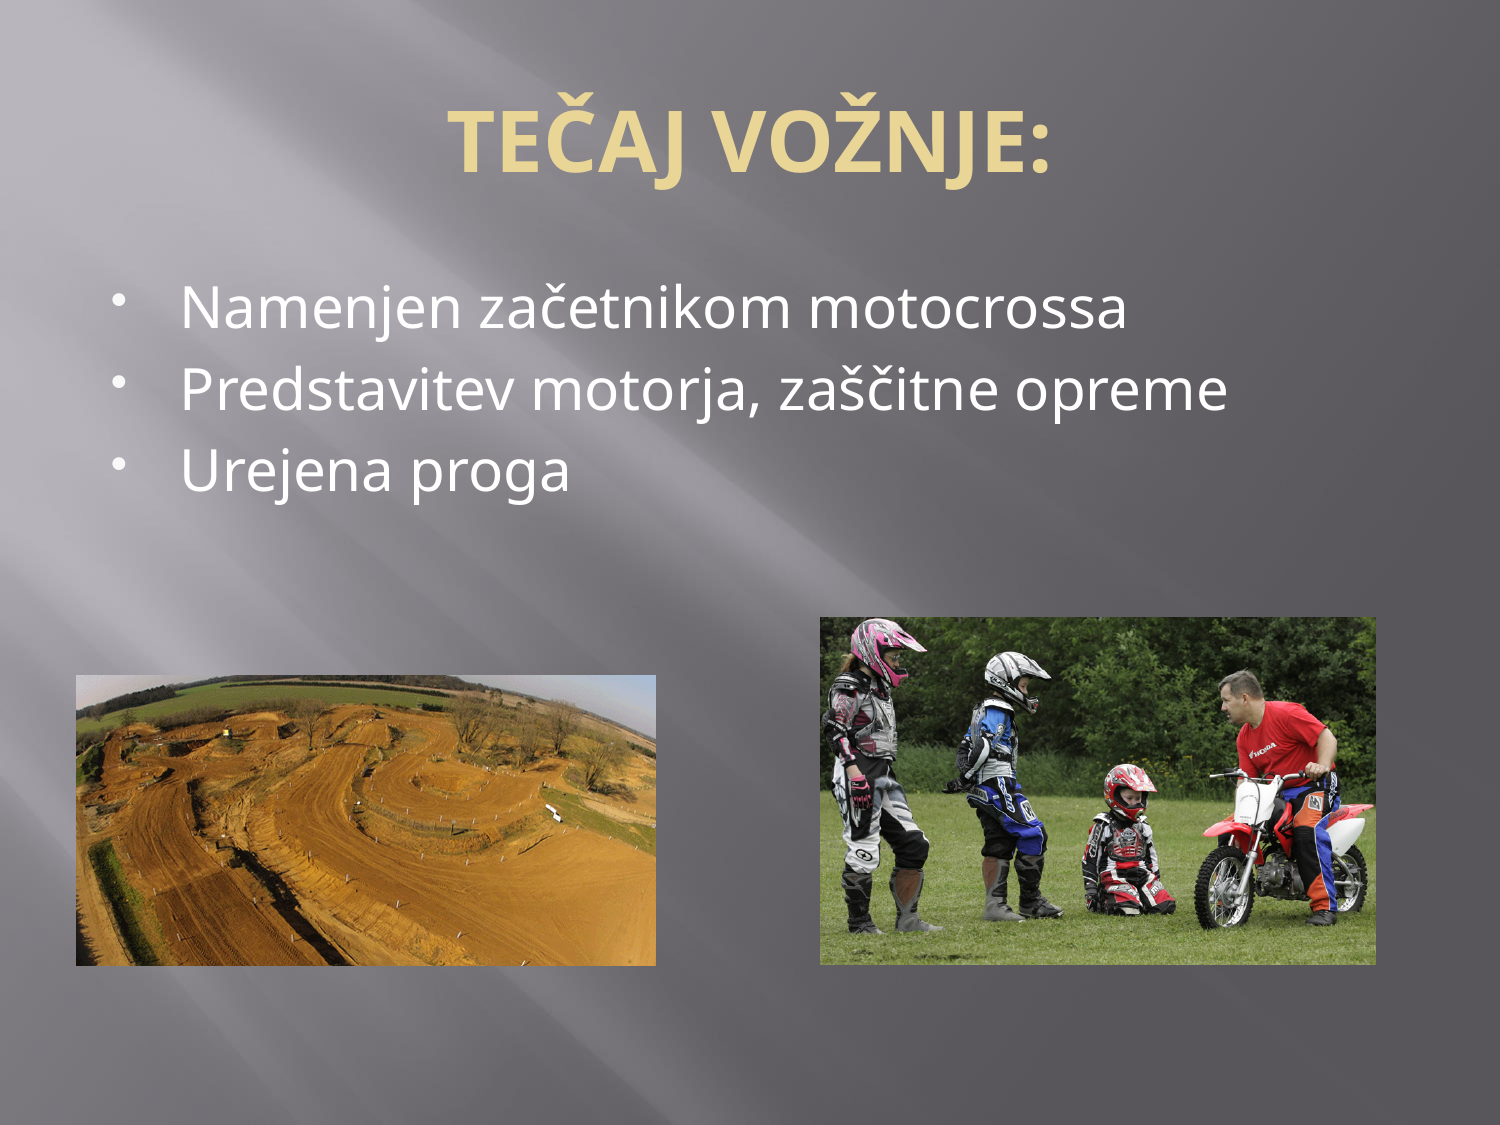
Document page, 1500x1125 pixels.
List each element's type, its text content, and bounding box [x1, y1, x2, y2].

list Namenjen začetnikom motocrossa Predstavitev motorja, zaščitne opreme Urejena proga [75, 262, 1425, 1035]
picture [0, 0, 1500, 1125]
title TEČAJ VOŽNJE: [75, 45, 1425, 233]
